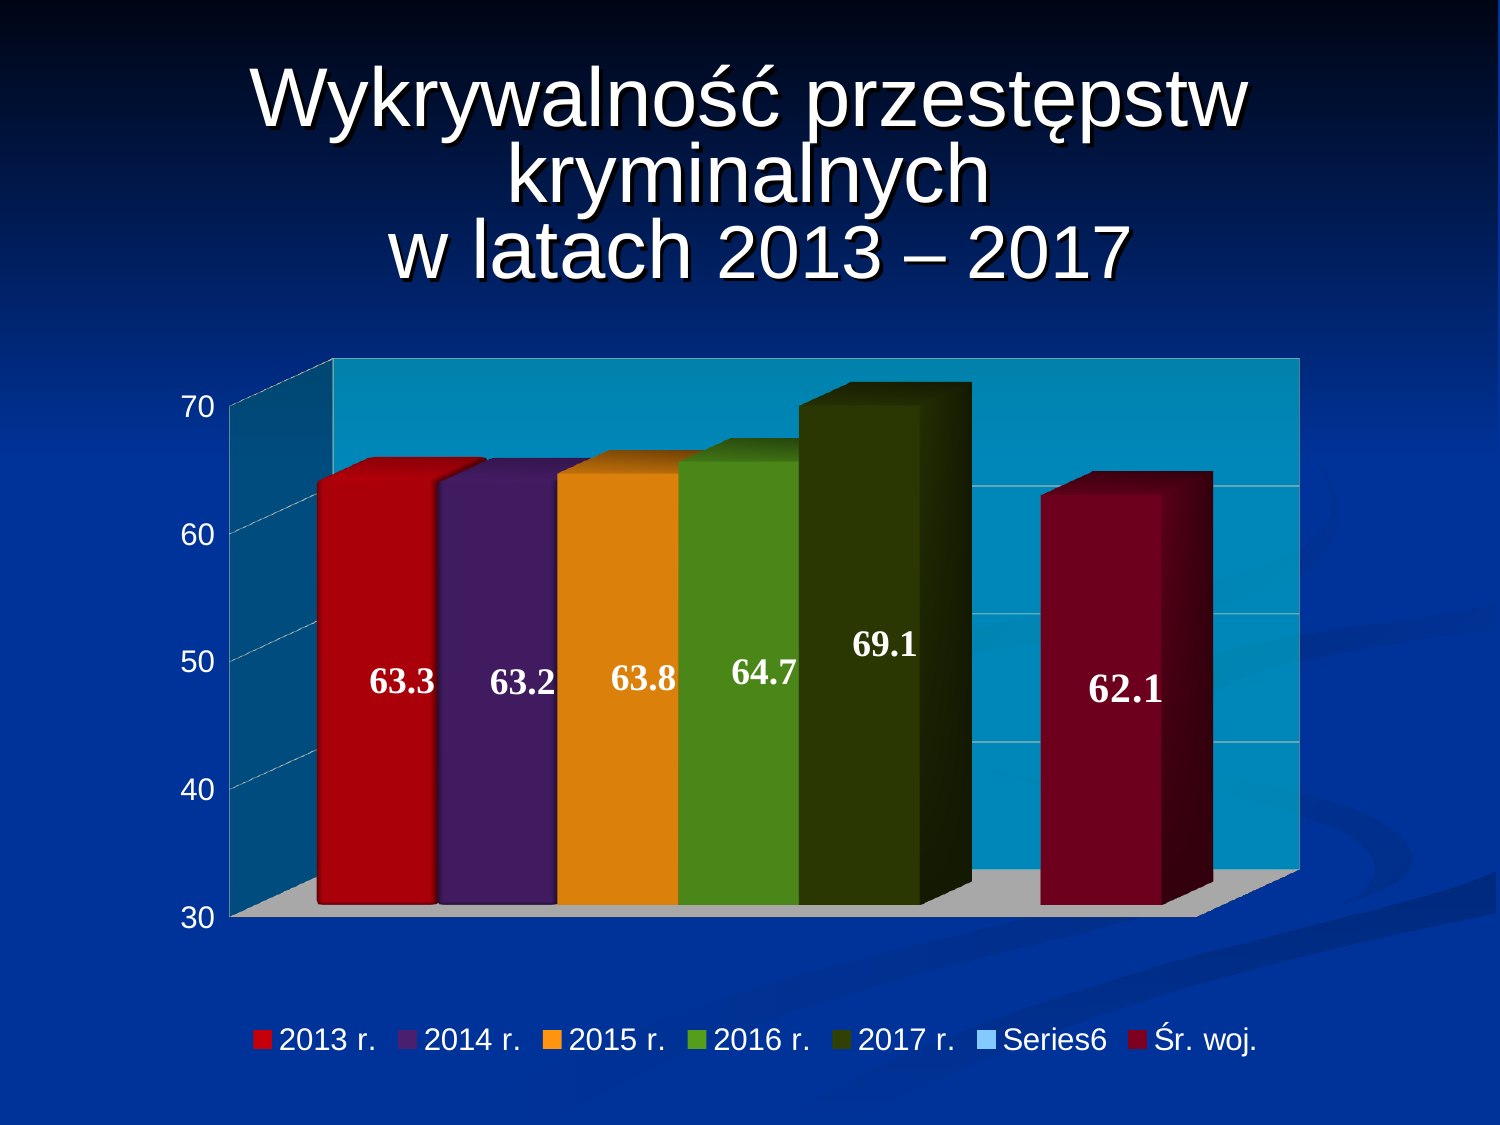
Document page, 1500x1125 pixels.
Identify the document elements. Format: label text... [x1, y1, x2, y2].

chart [130, 330, 1382, 1063]
title Wykrywalność przestępstw kryminalnych w latach 2013 – 2017 [75, 35, 1424, 249]
